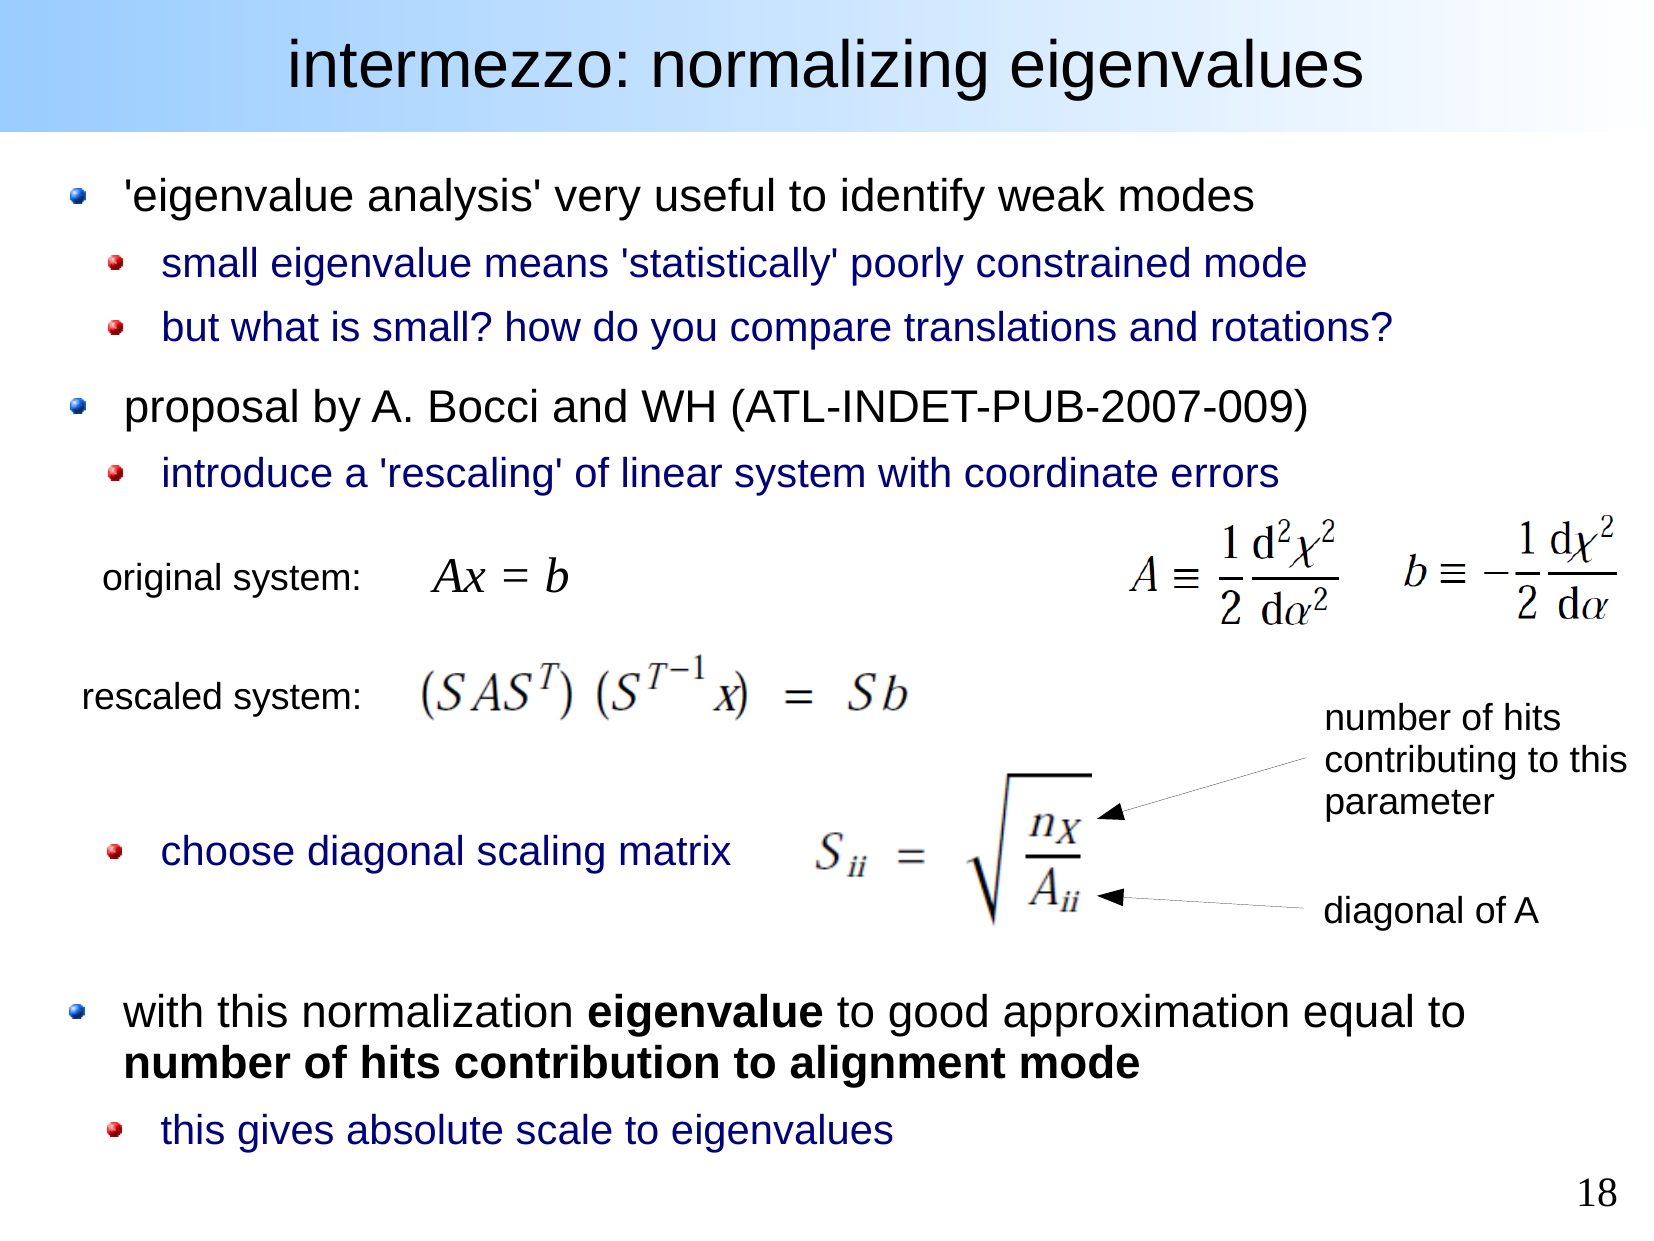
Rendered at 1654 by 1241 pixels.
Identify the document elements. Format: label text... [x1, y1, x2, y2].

text_box rescaled system: [66, 668, 389, 726]
picture [1403, 509, 1629, 631]
picture [791, 748, 1092, 828]
list choose diagonal scaling matrix with this normalization eigenvalue to good approximation equal to number of hits contribution to alignment mode this gives absolute scale to eigenvalues [52, 828, 1541, 1153]
title intermezzo: normalizing eigenvalues [82, 19, 1571, 108]
list 'eigenvalue analysis' very useful to identify weak modes small eigenvalue means 'statistically' poorly constrained mode but what is small? how do you compare translations and rotations? proposal by A. Bocci and WH (ATL-INDET-PUB-2007-009) introduce a 'rescaling' of linear system with coordinate errors [53, 170, 1542, 828]
picture [404, 639, 926, 745]
text_box original system: [87, 549, 388, 607]
text_box number of hits contributing to this parameter [1309, 689, 1654, 831]
text_box diagonal of A [1308, 882, 1557, 940]
text_box Ax = b [418, 540, 585, 611]
picture [1121, 514, 1347, 638]
